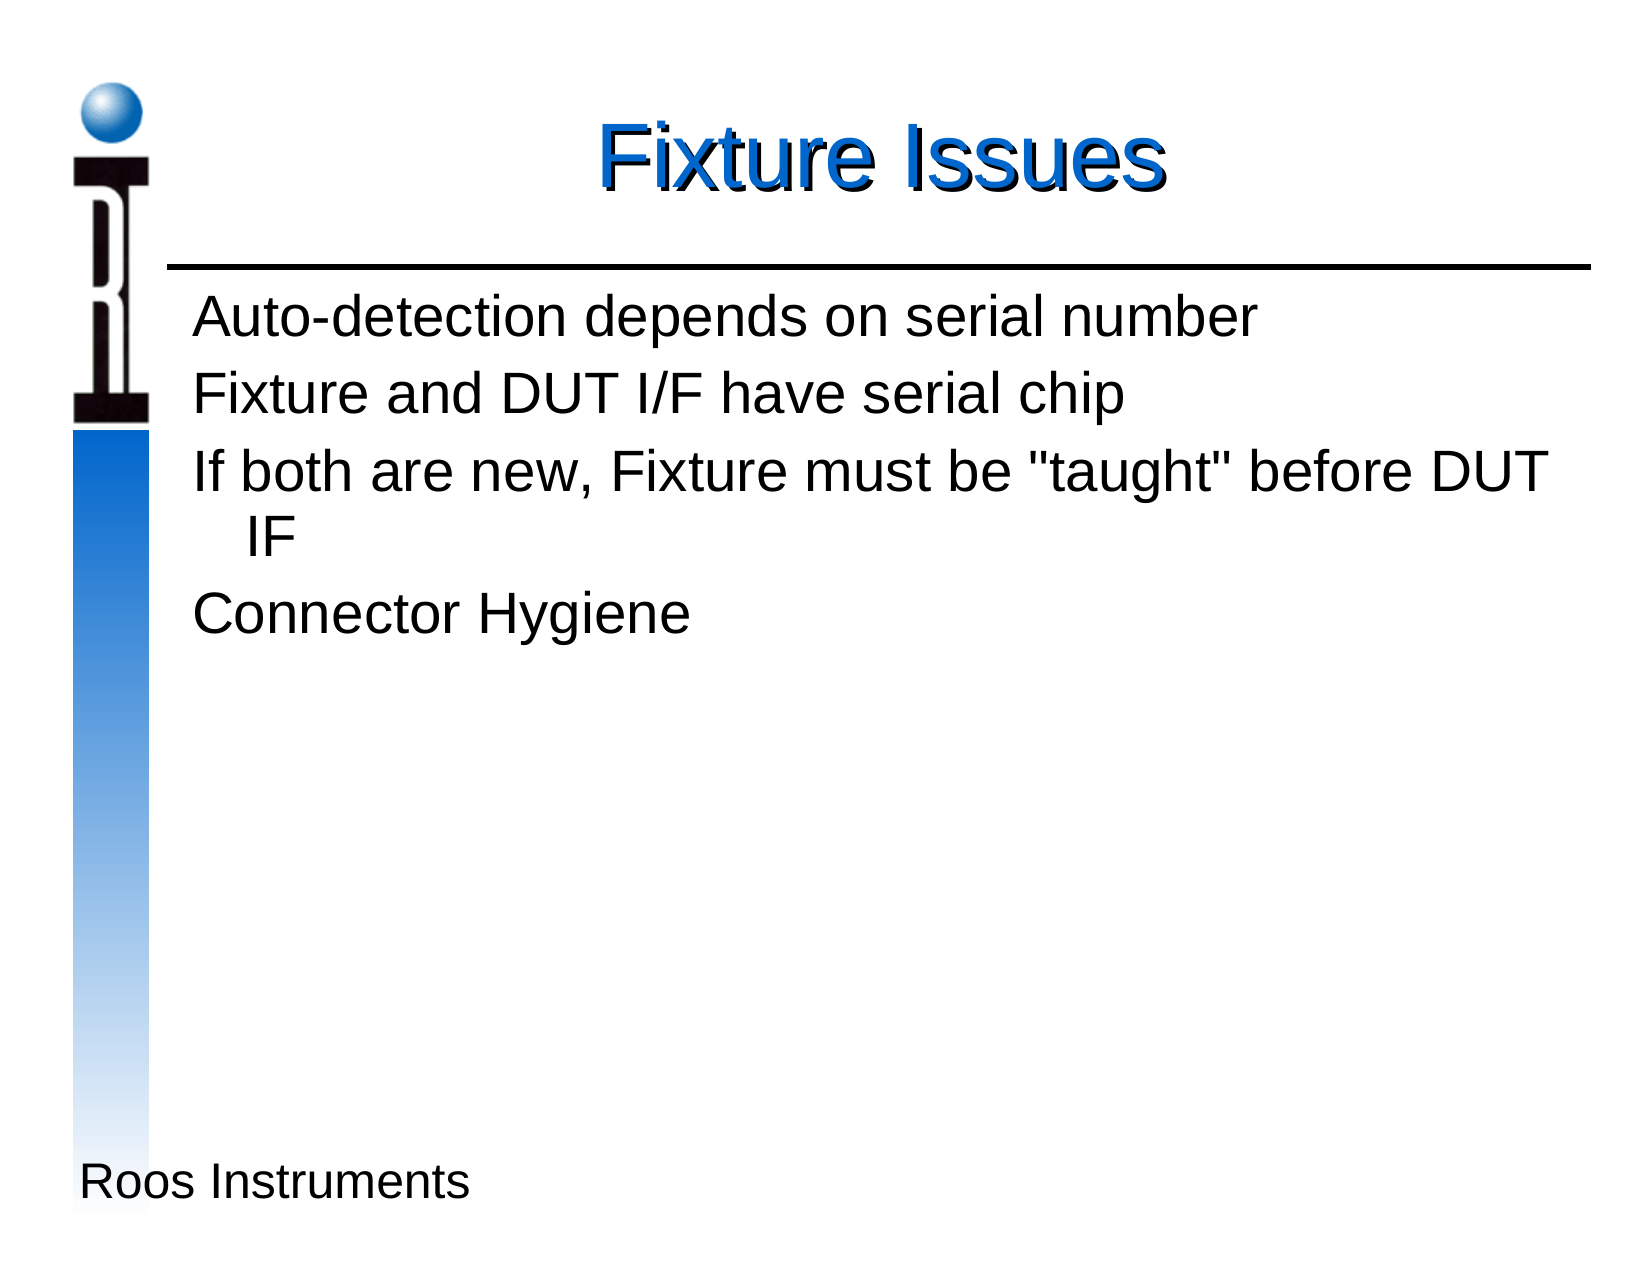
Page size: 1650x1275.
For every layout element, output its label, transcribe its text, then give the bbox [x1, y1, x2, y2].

list Auto-detection depends on serial number Fixture and DUT I/F have serial chip If both are new, Fixture must be "taught" before DUT IF Connector Hygiene [174, 283, 1591, 1079]
picture [69, 78, 154, 430]
title Fixture Issues [171, 66, 1591, 245]
